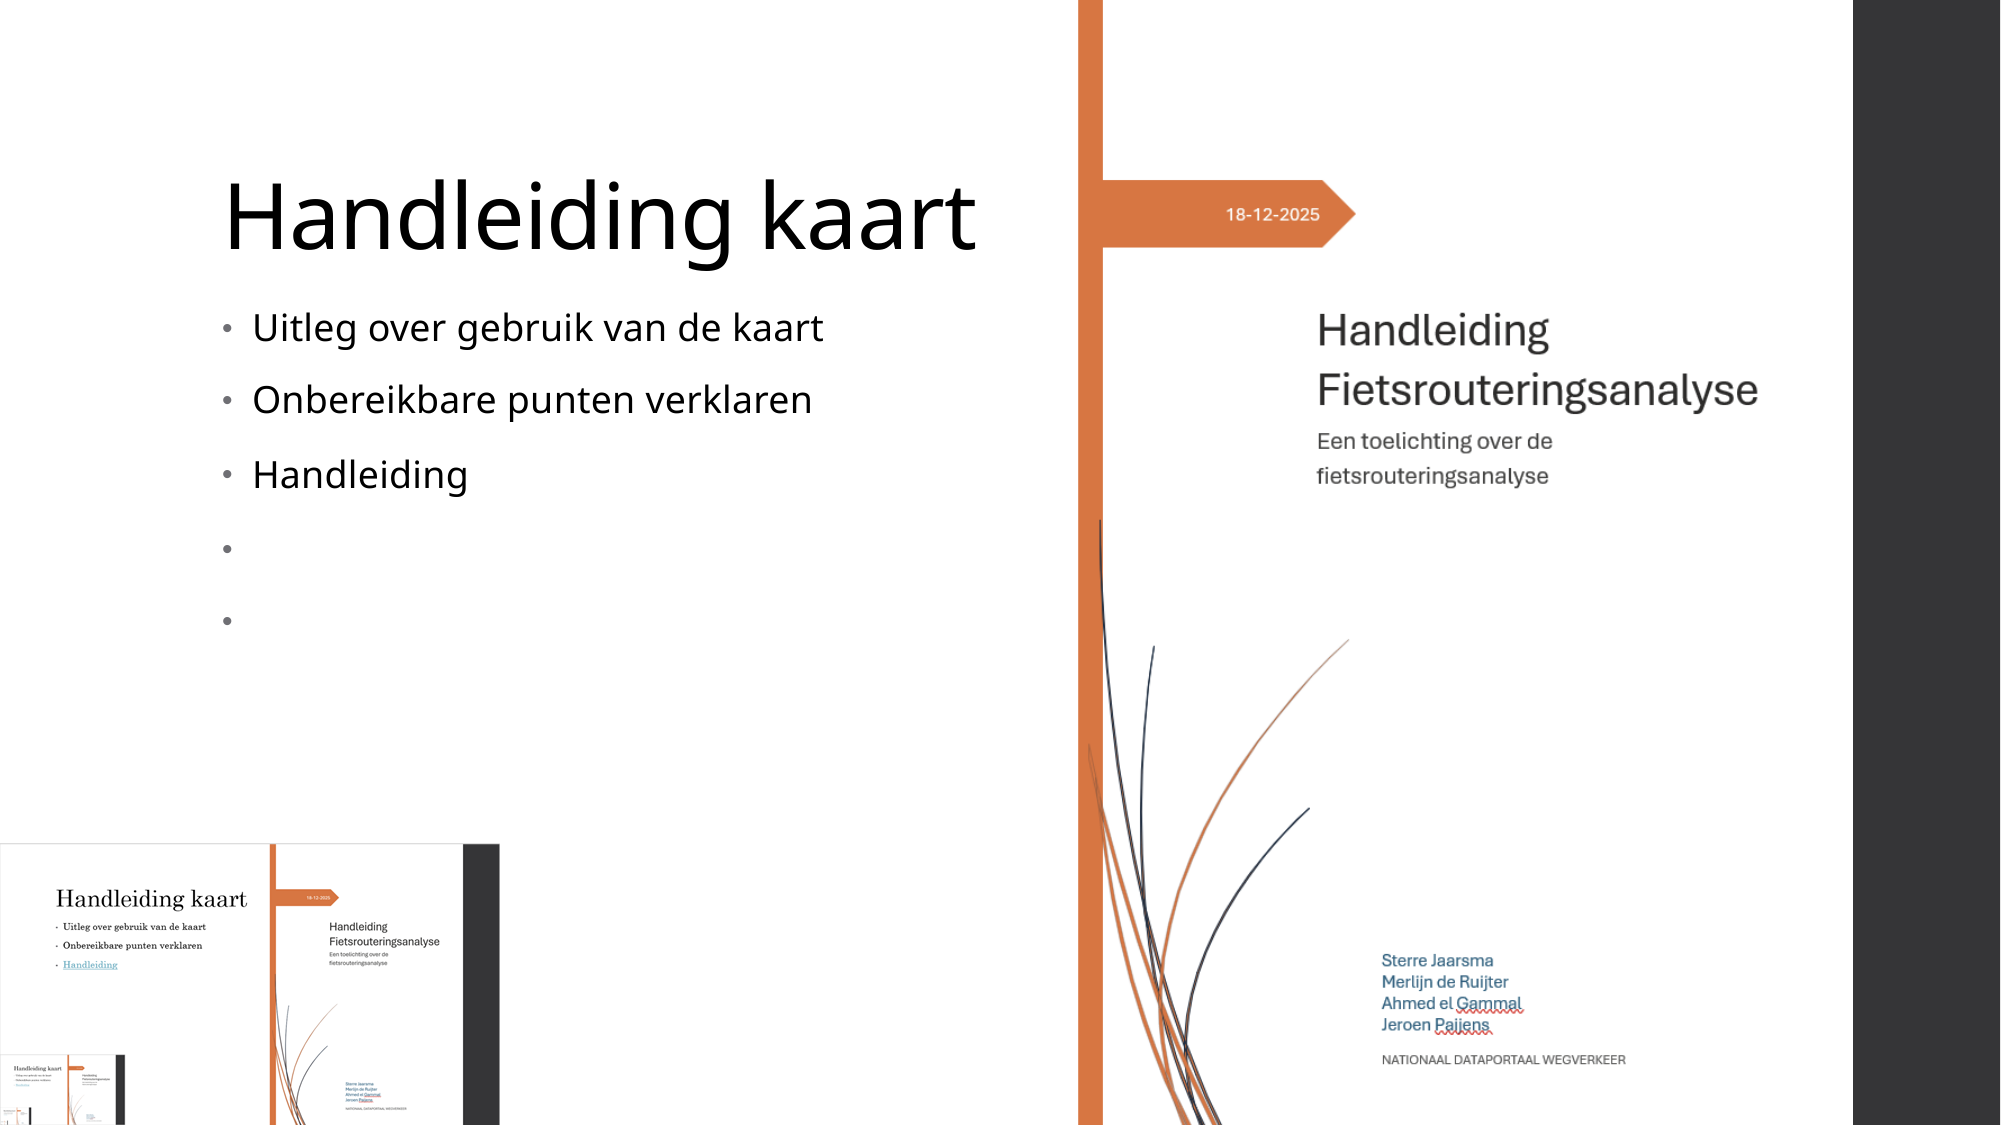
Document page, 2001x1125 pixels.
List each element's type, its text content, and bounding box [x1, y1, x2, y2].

title Handleiding kaart [206, 60, 1049, 278]
list Uitleg over gebruik van de kaart Onbereikbare punten verklaren Handleiding [206, 299, 1049, 1014]
picture [0, 844, 500, 1125]
picture [1049, 0, 1844, 1125]
